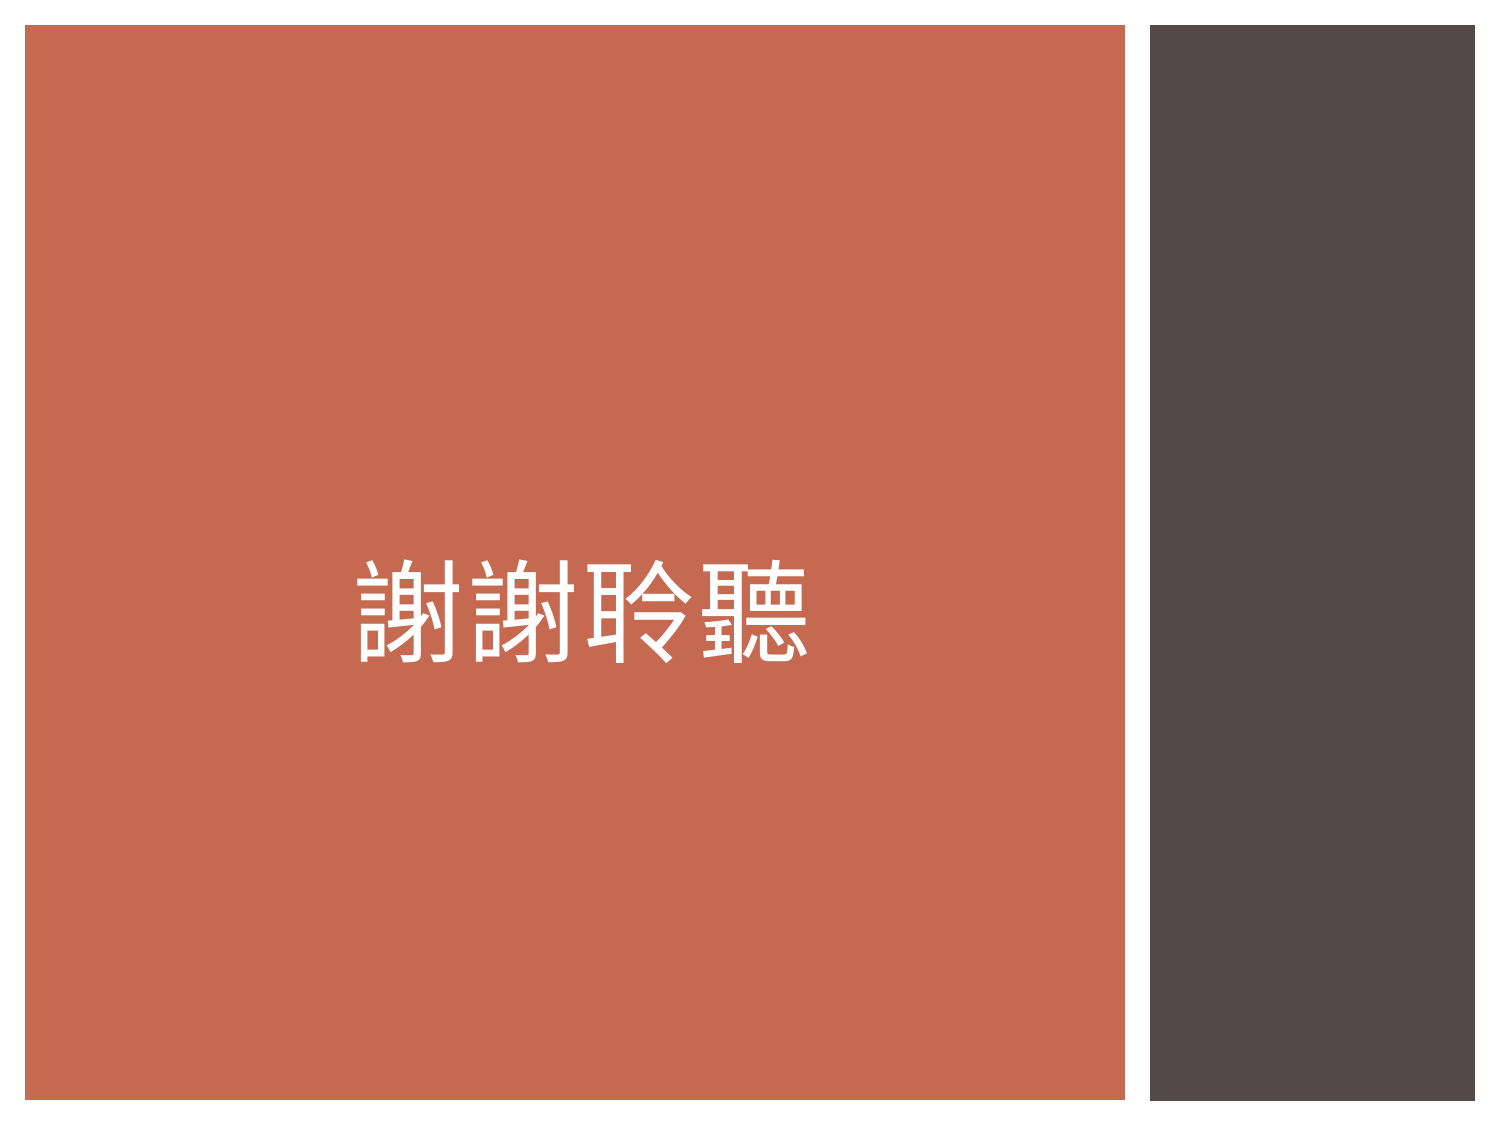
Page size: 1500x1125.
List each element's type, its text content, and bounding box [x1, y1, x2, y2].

title 謝謝聆聽 [76, 444, 1115, 715]
